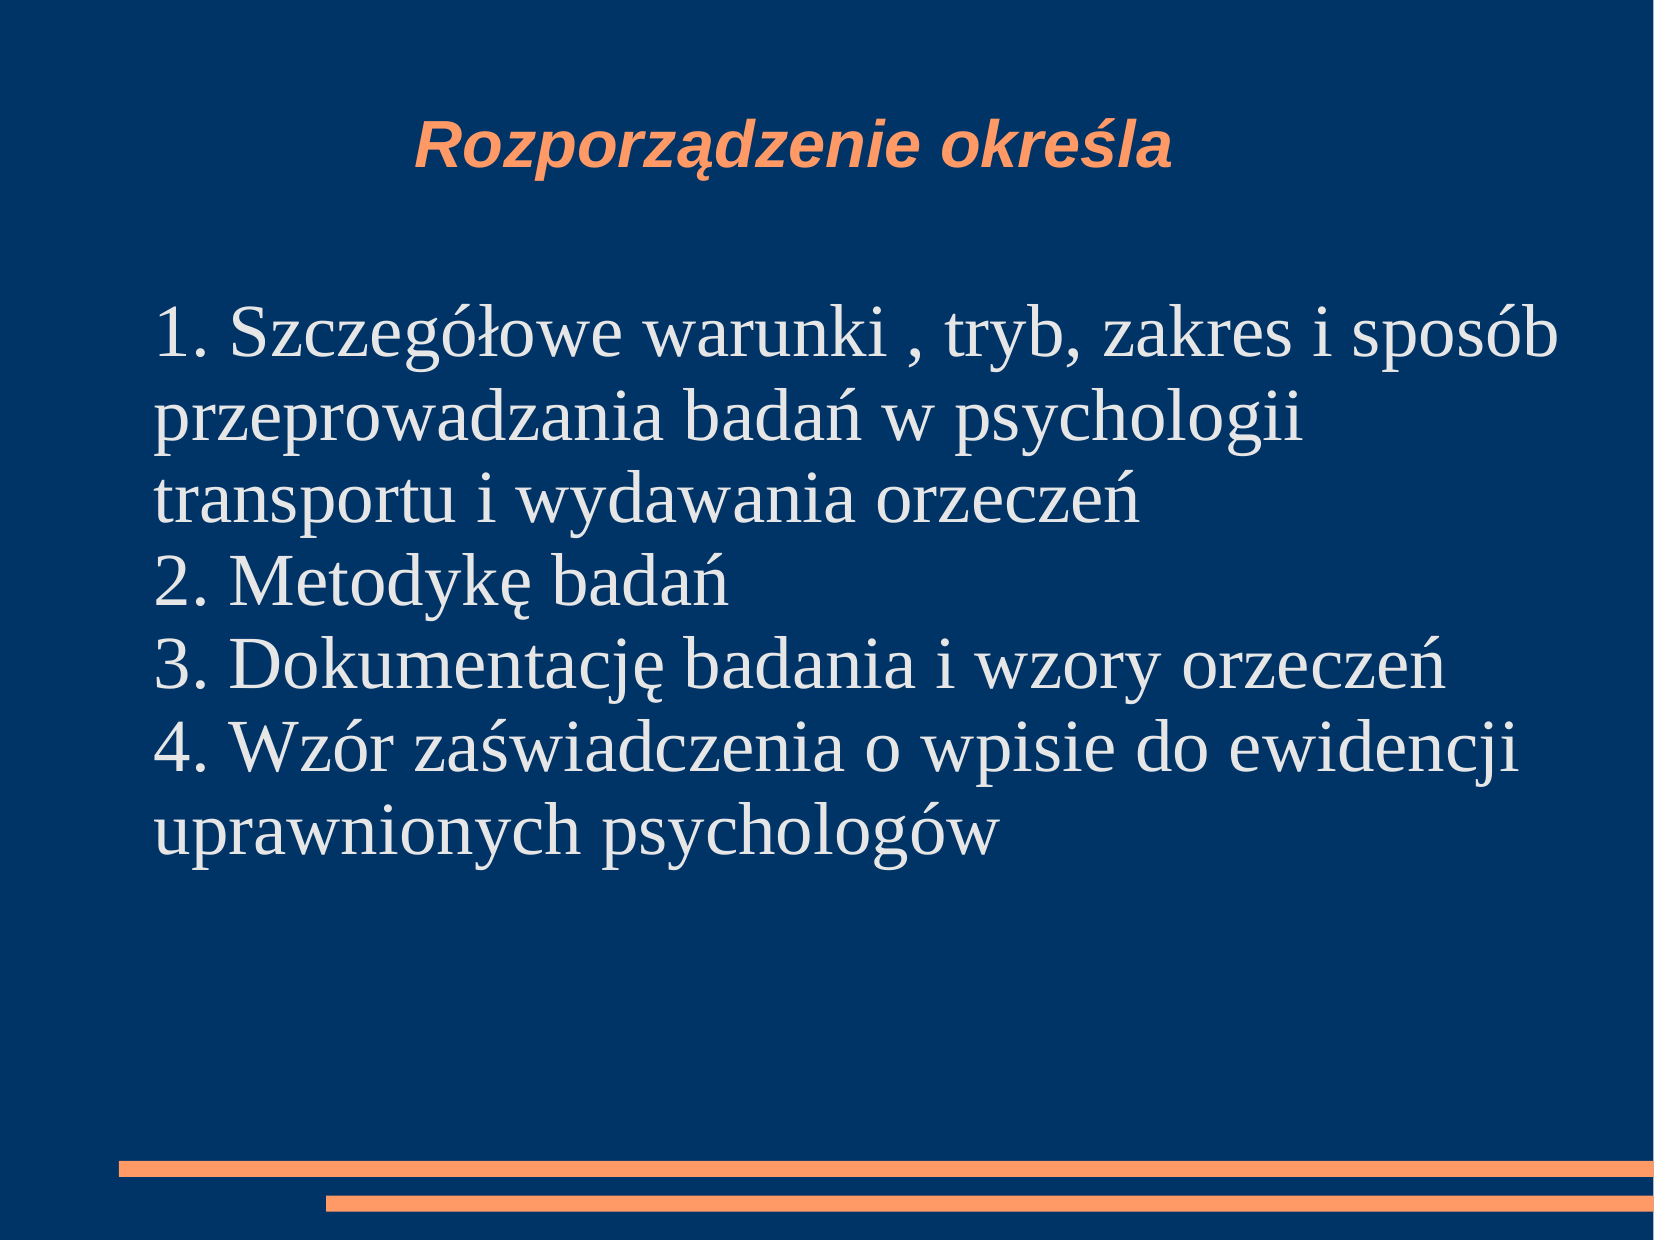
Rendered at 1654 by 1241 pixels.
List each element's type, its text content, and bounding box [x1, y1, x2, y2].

title Rozporządzenie określa [87, 40, 1501, 249]
list 1. Szczegółowe warunki , tryb, zakres i sposób przeprowadzania badań w psychologii transportu i wydawania orzeczeń 2. Metodykę badań 3. Dokumentację badania i wzory orzeczeń 4. Wzór zaświadczenia o wpisie do ewidencji uprawnionych psychologów [82, 290, 1571, 1109]
